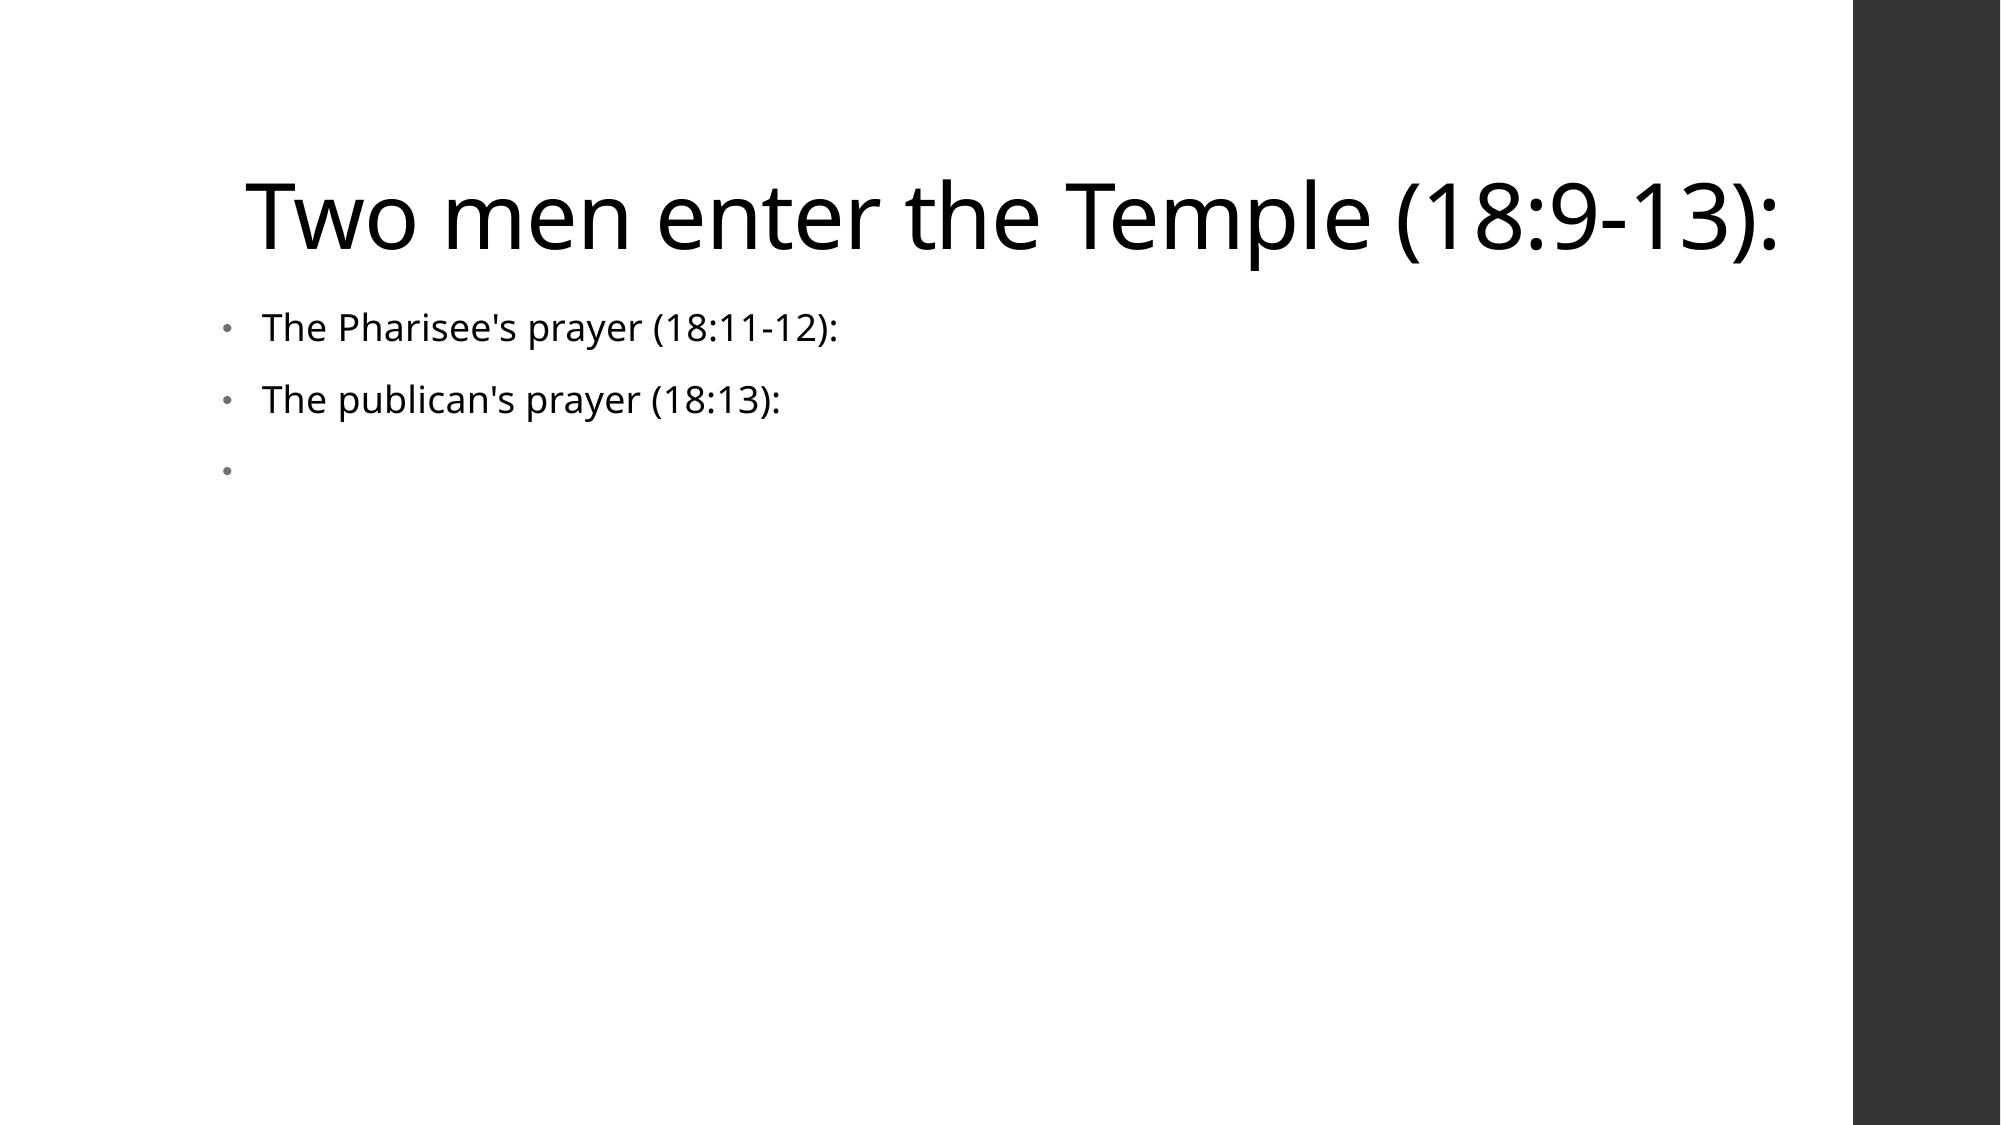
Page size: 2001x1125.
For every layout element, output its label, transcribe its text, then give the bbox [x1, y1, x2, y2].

title Two men enter the Temple (18:9-13): [206, 60, 1797, 278]
list The Pharisee's prayer (18:11-12): The publican's prayer (18:13): [206, 299, 1617, 1014]
